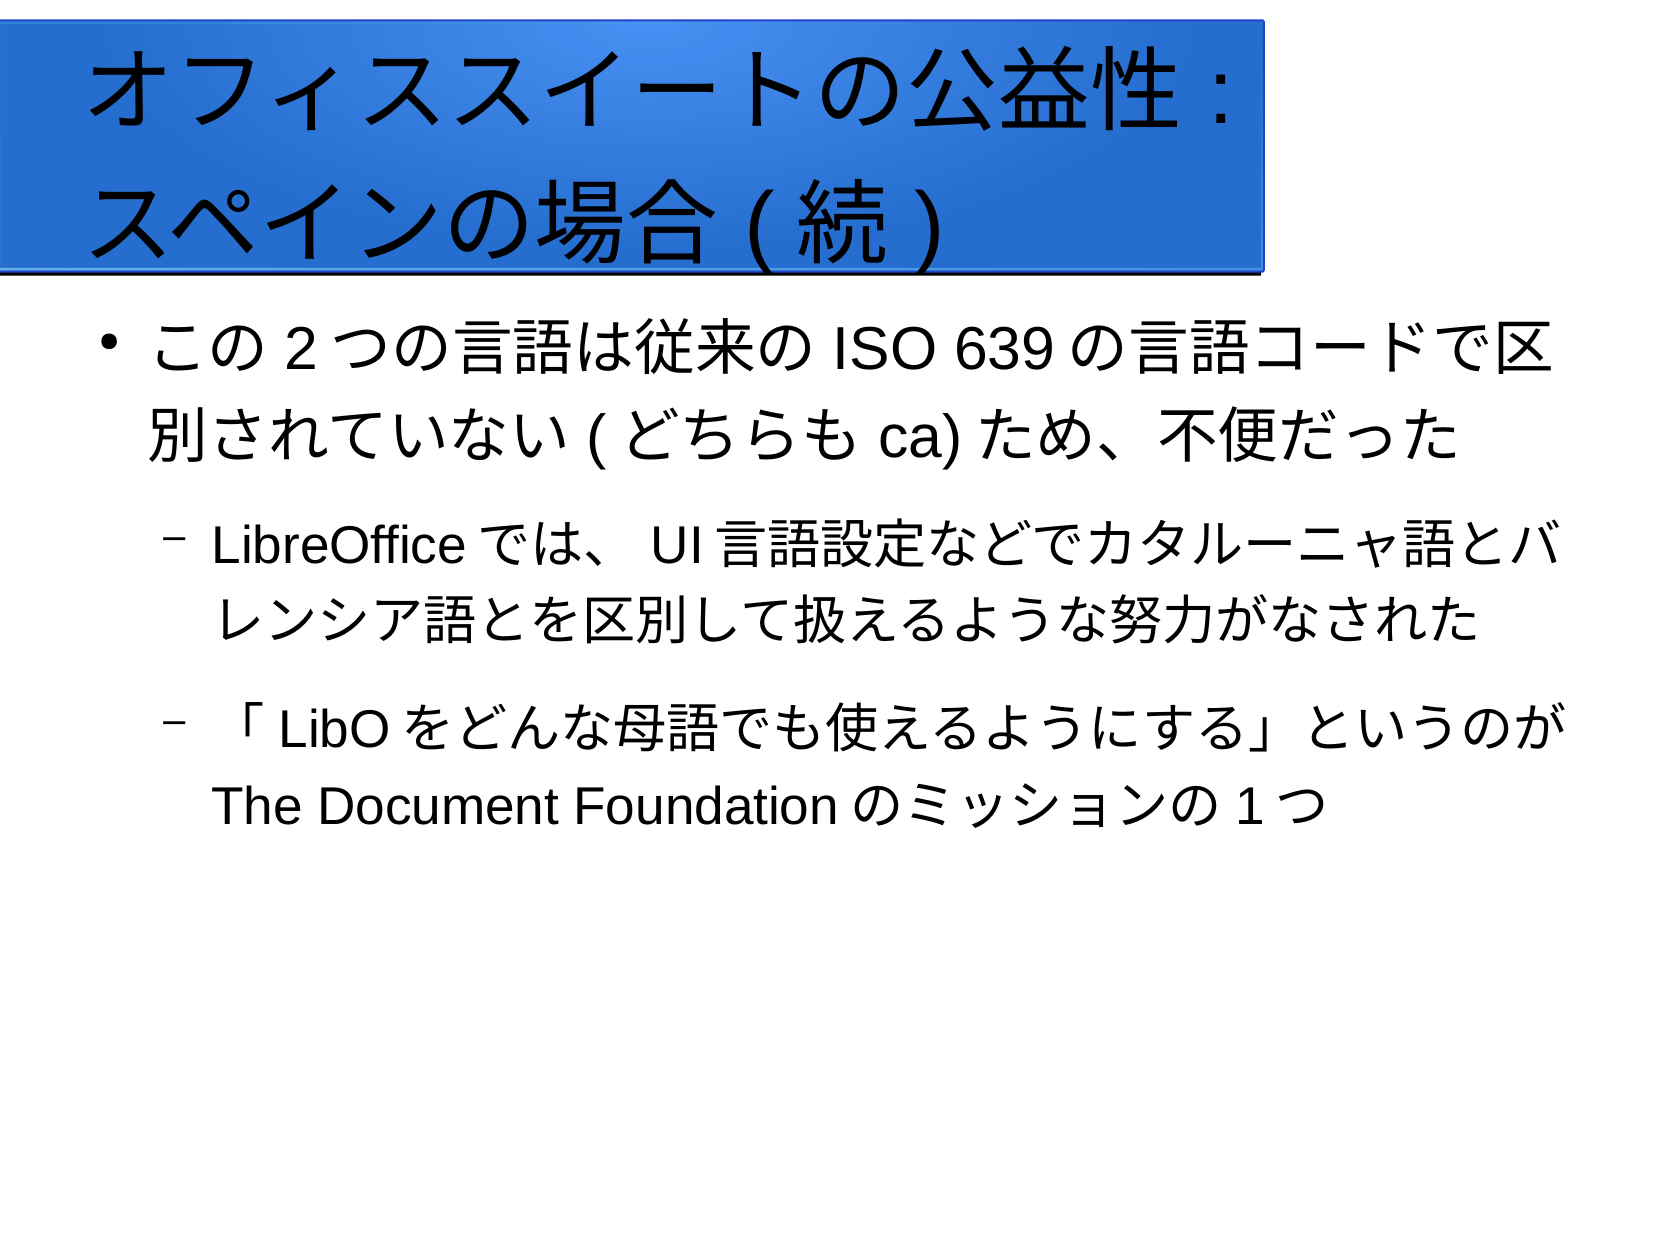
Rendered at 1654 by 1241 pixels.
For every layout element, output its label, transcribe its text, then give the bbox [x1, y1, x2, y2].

list この2つの言語は従来のISO 639の言語コードで区別されていない(どちらもca)ため、不便だった LibreOfficeでは、UI言語設定などでカタルーニャ語とバレンシア語とを区別して扱えるような努力がなされた 「LibOをどんな母語でも使えるようにする」というのがThe Document Foundationのミッションの1つ [82, 299, 1571, 1019]
title オフィススイートの公益性: スペインの場合(続) [82, 47, 1235, 253]
